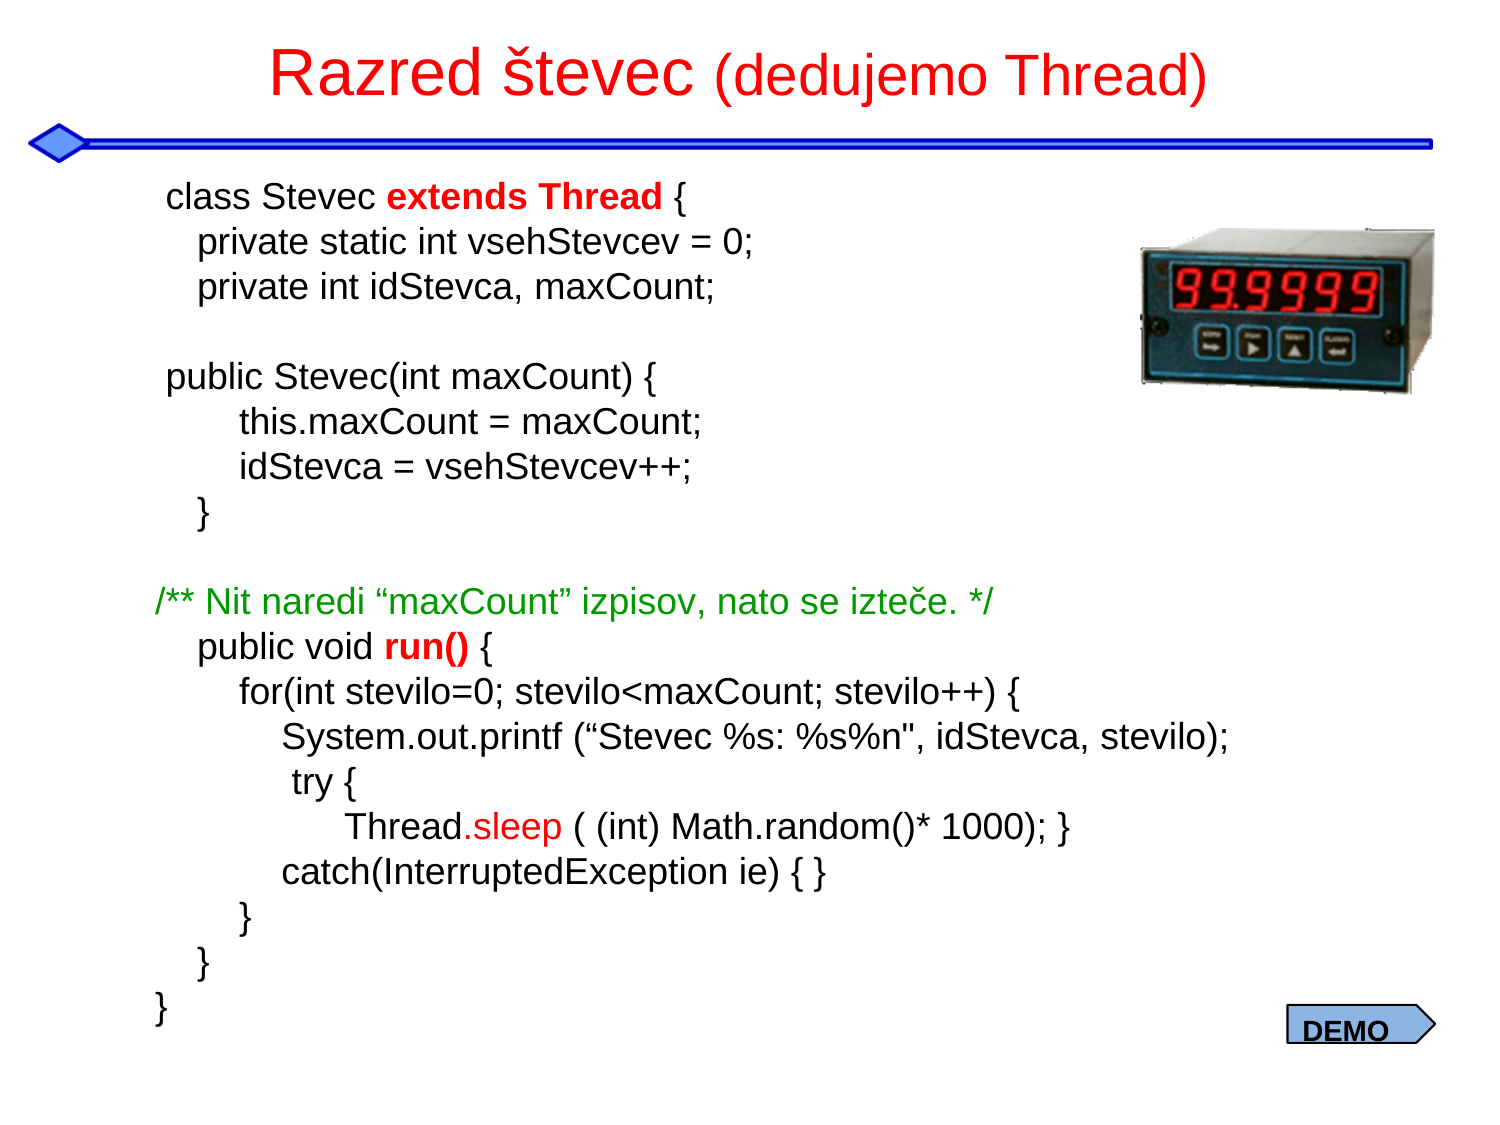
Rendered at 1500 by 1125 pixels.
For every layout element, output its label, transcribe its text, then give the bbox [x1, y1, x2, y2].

text_box class Stevec extends Thread { private static int vsehStevcev = 0; private int idStevca, maxCount; public Stevec(int maxCount) { this.maxCount = maxCount; idStevca = vsehStevcev++; } /** Nit naredi “maxCount” izpisov, nato se izteče. */ public void run() { for(int stevilo=0; stevilo<maxCount; stevilo++) { System.out.printf (“Stevec %s: %s%n", idStevca, stevilo); try { Thread.sleep ( (int) Math.random()* 1000); } catch(InterruptedException ie) { } } } } [140, 164, 1339, 1035]
text_box DEMO [1287, 1004, 1436, 1043]
picture [28, 123, 1433, 163]
title Razred števec (dedujemo Thread) [101, 20, 1378, 116]
picture [1139, 227, 1436, 396]
